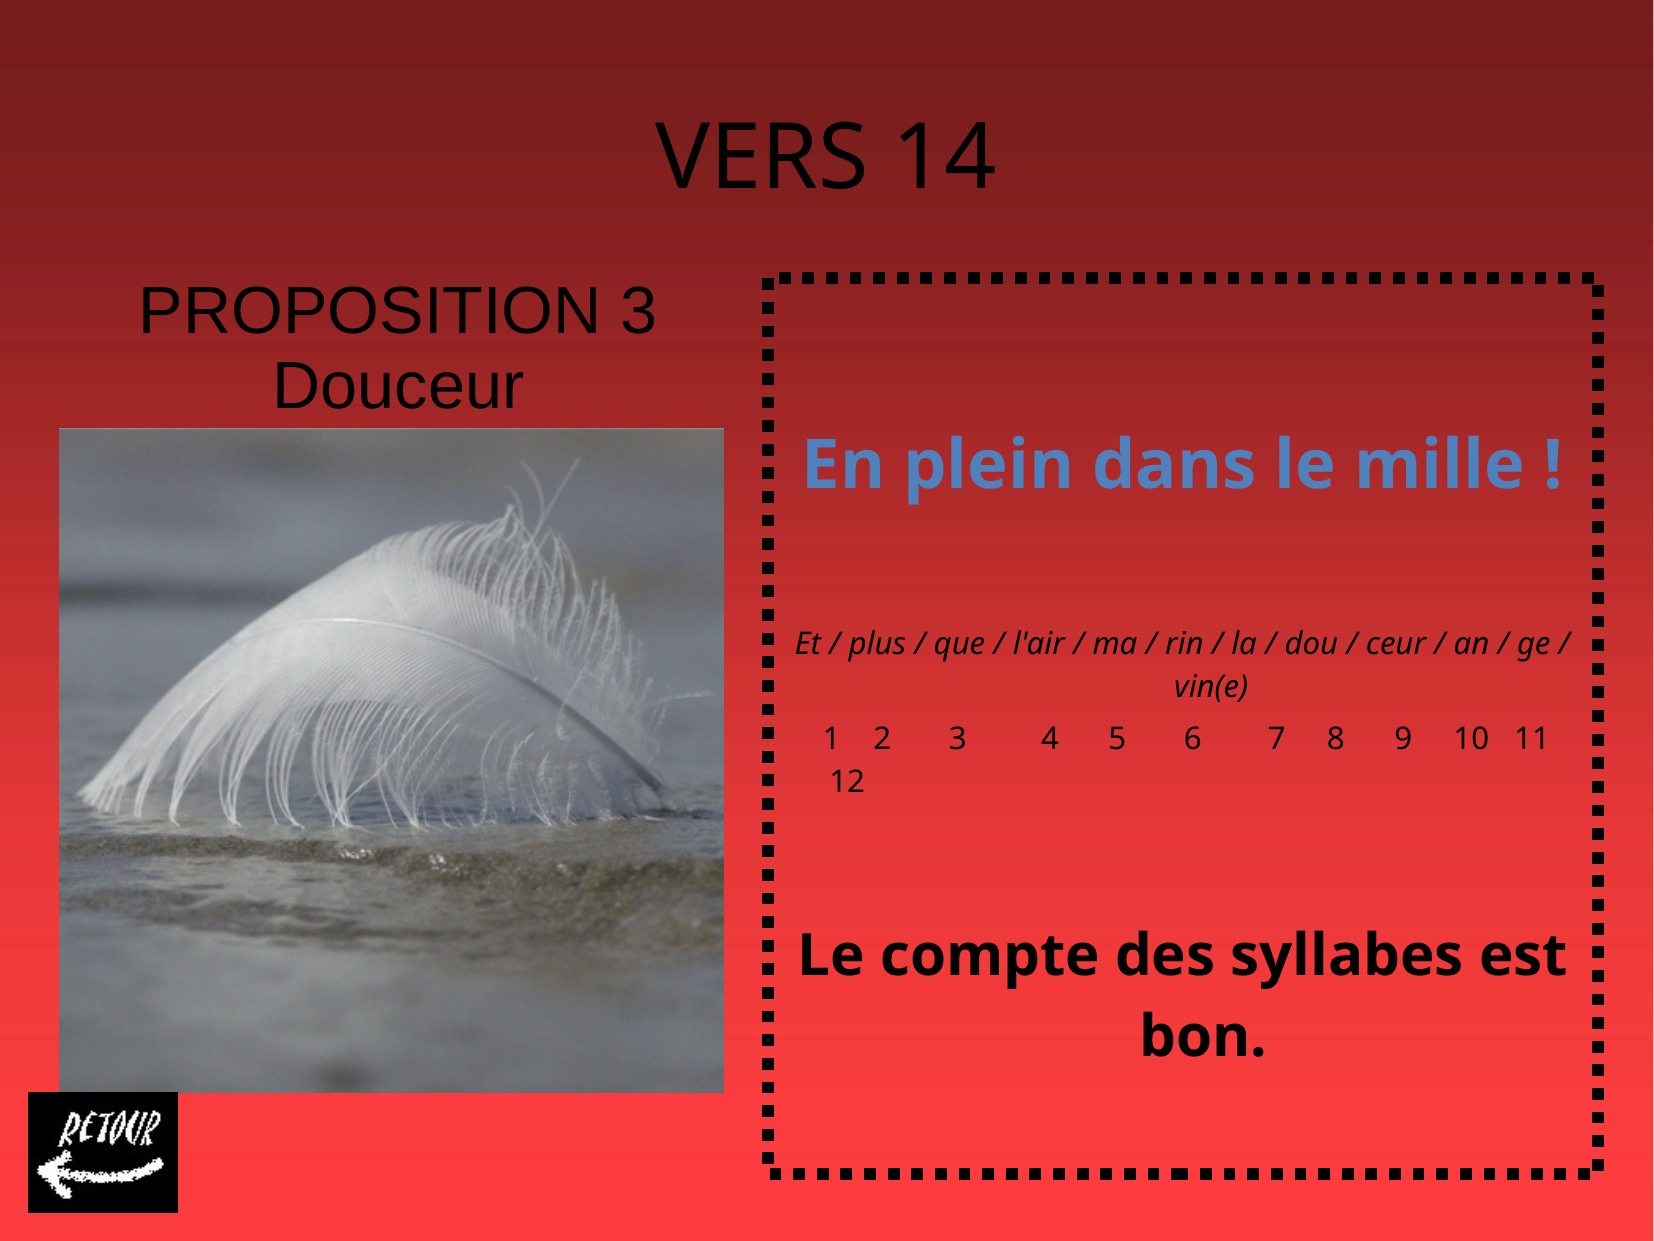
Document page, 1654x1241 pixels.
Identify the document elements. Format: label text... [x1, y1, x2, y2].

picture [0, 0, 1654, 1241]
text_box PROPOSITION 3 Douceur [88, 265, 709, 428]
list En plein dans le mille ! Et / plus / que / l'air / ma / rin / la / dou / ceur / an / ge / vin(e) 1 2 3 4 5 6 7 8 9 10 11 12 Le compte des syllabes est bon. [767, 277, 1599, 1113]
title VERS 14 [82, 56, 1571, 250]
